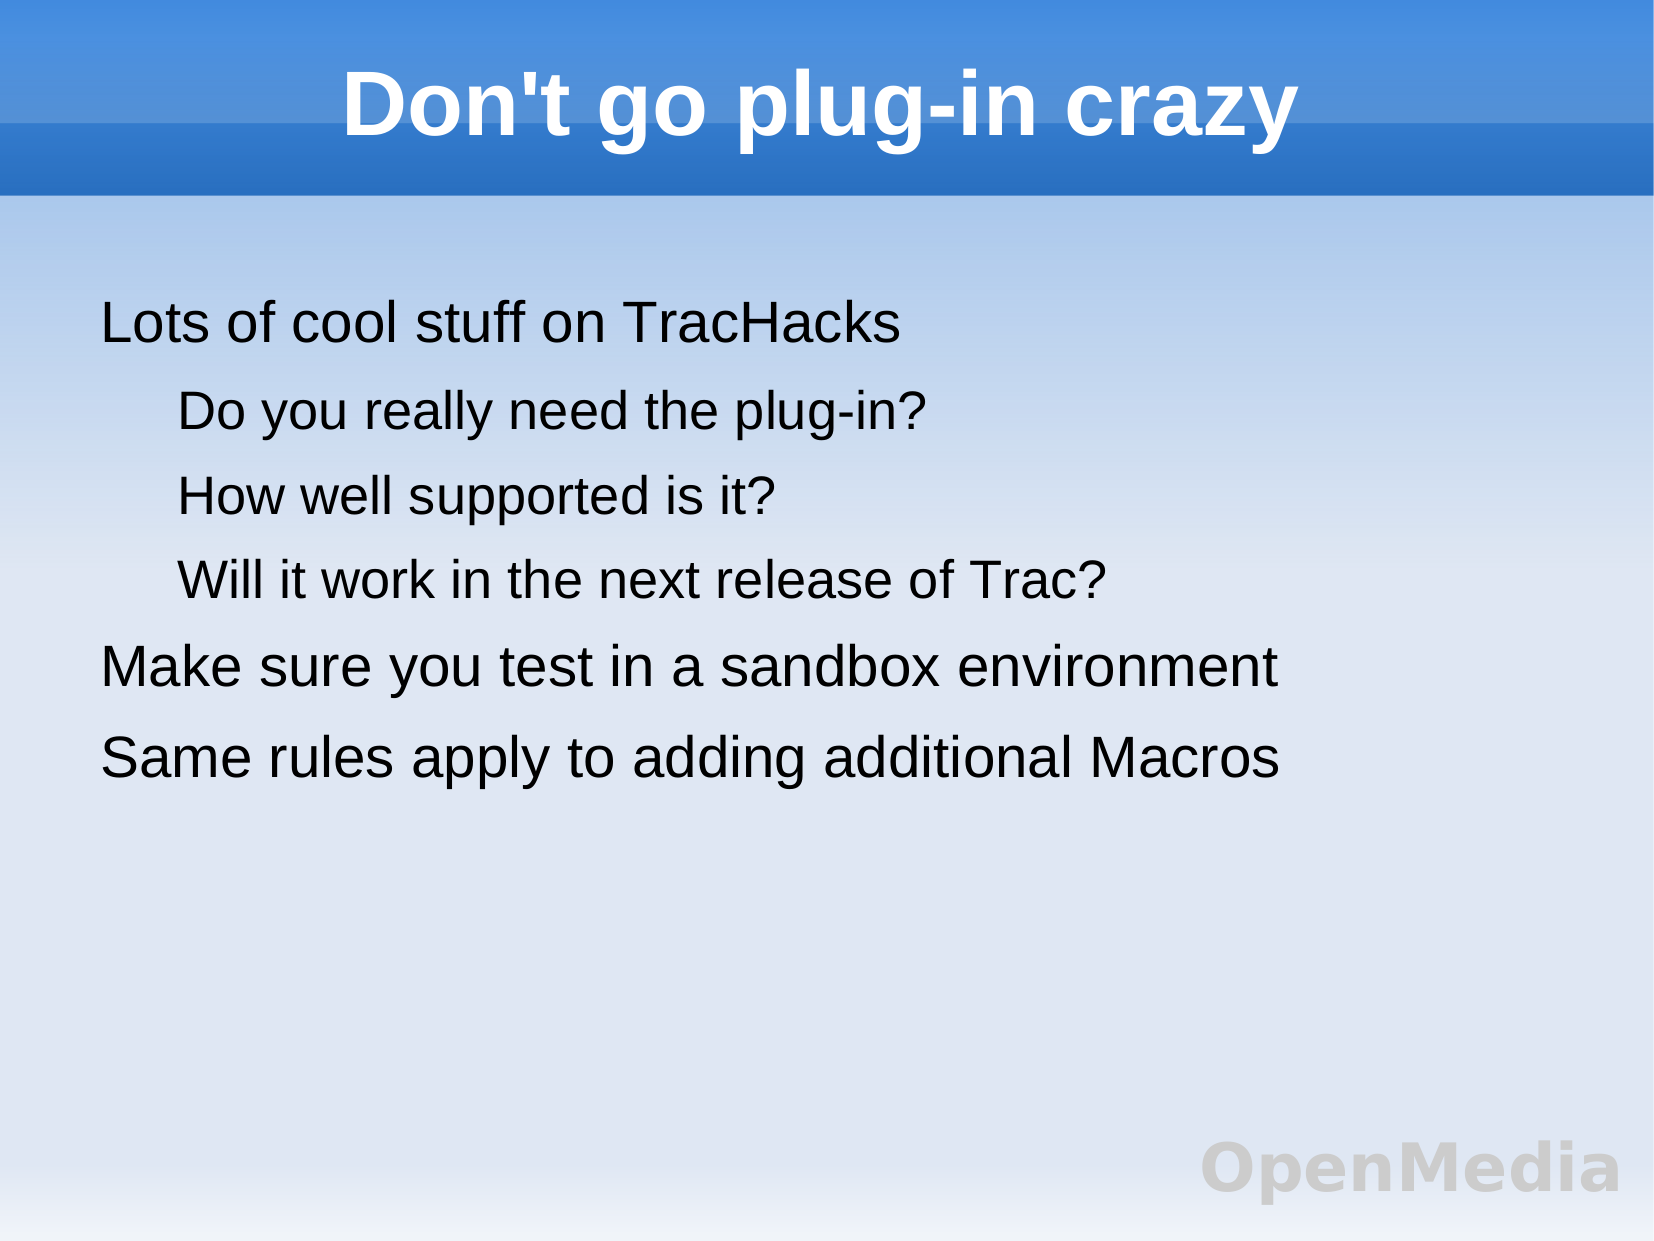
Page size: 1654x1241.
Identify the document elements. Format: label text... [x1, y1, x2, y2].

picture [0, 0, 1654, 1241]
title Don't go plug-in crazy [76, 0, 1565, 208]
list Lots of cool stuff on TracHacks Do you really need the plug-in? How well supported is it? Will it work in the next release of Trac? Make sure you test in a sandbox environment Same rules apply to adding additional Macros [82, 290, 1571, 1109]
